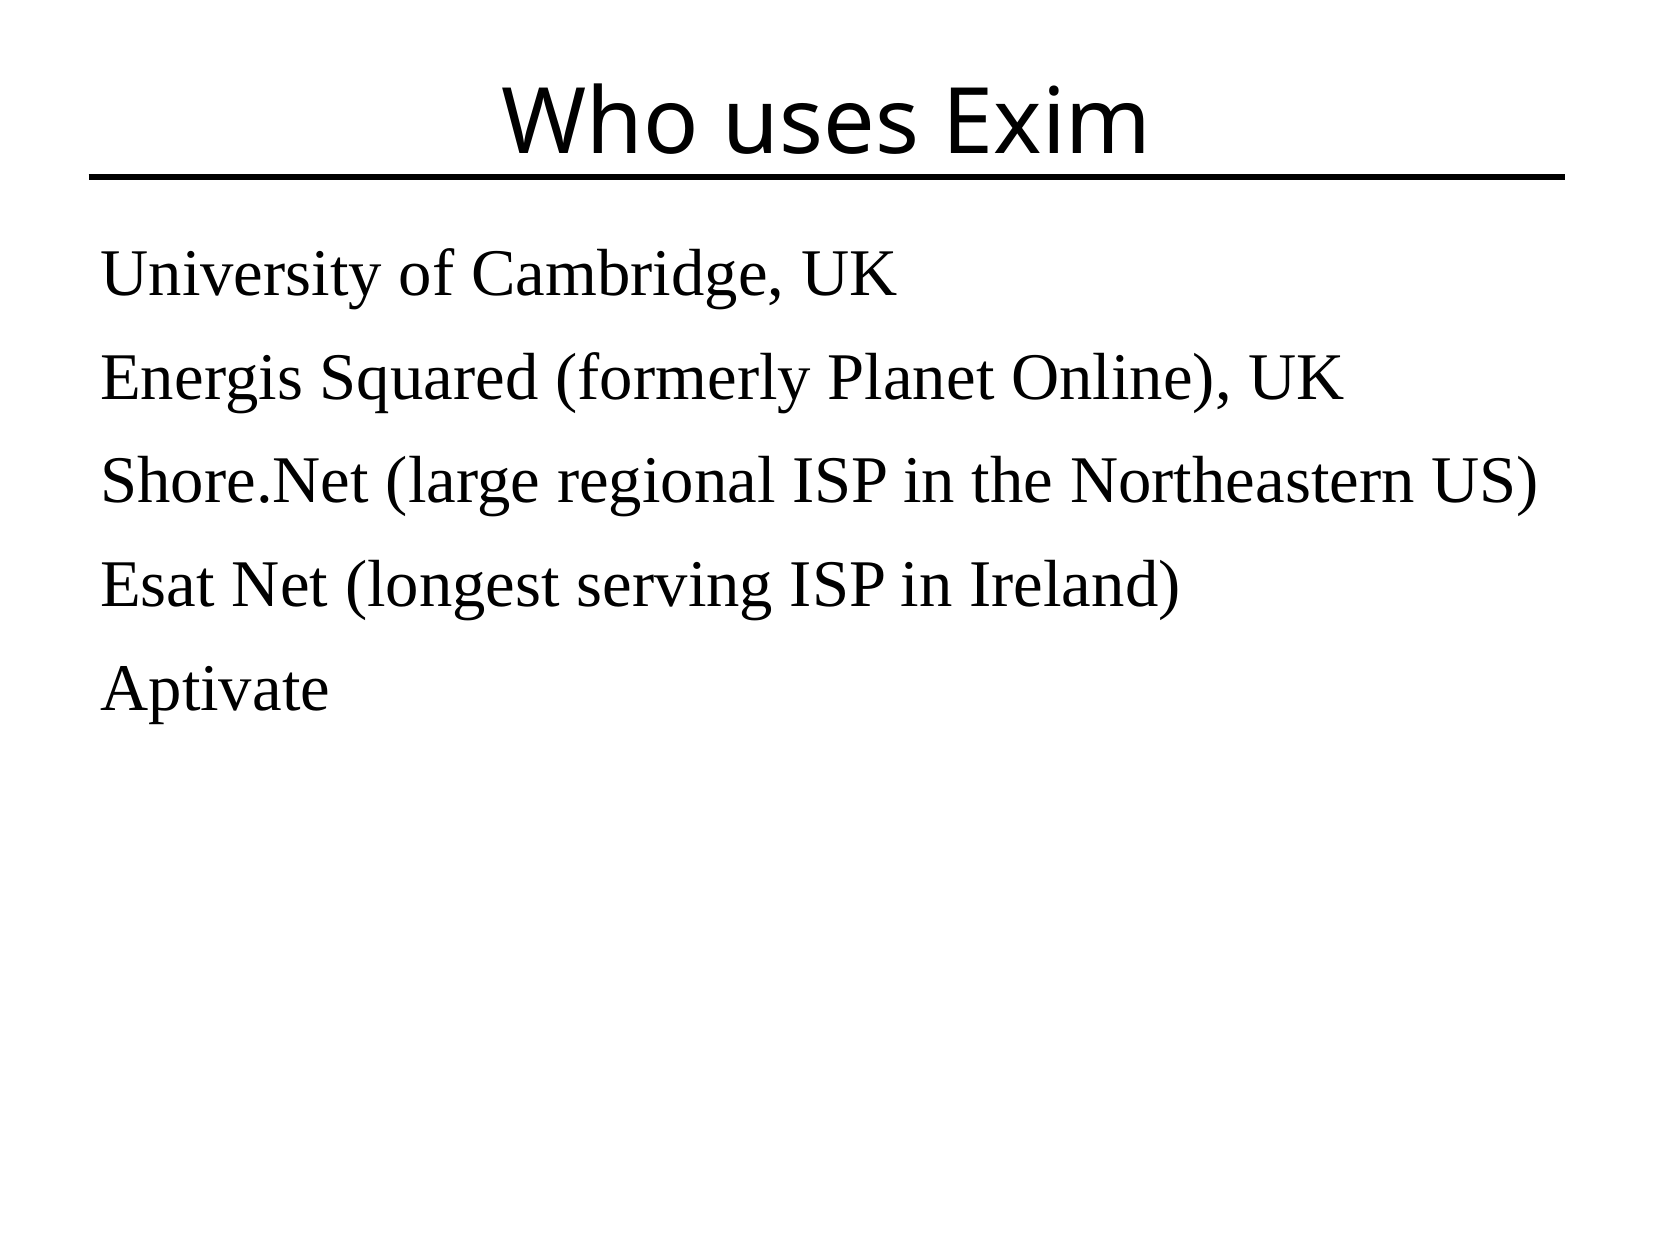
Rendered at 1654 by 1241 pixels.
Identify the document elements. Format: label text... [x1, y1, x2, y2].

title Who uses Exim [82, 29, 1571, 207]
list University of Cambridge, UK Energis Squared (formerly Planet Online), UK Shore.Net (large regional ISP in the Northeastern US) Esat Net (longest serving ISP in Ireland) Aptivate [82, 236, 1571, 1123]
